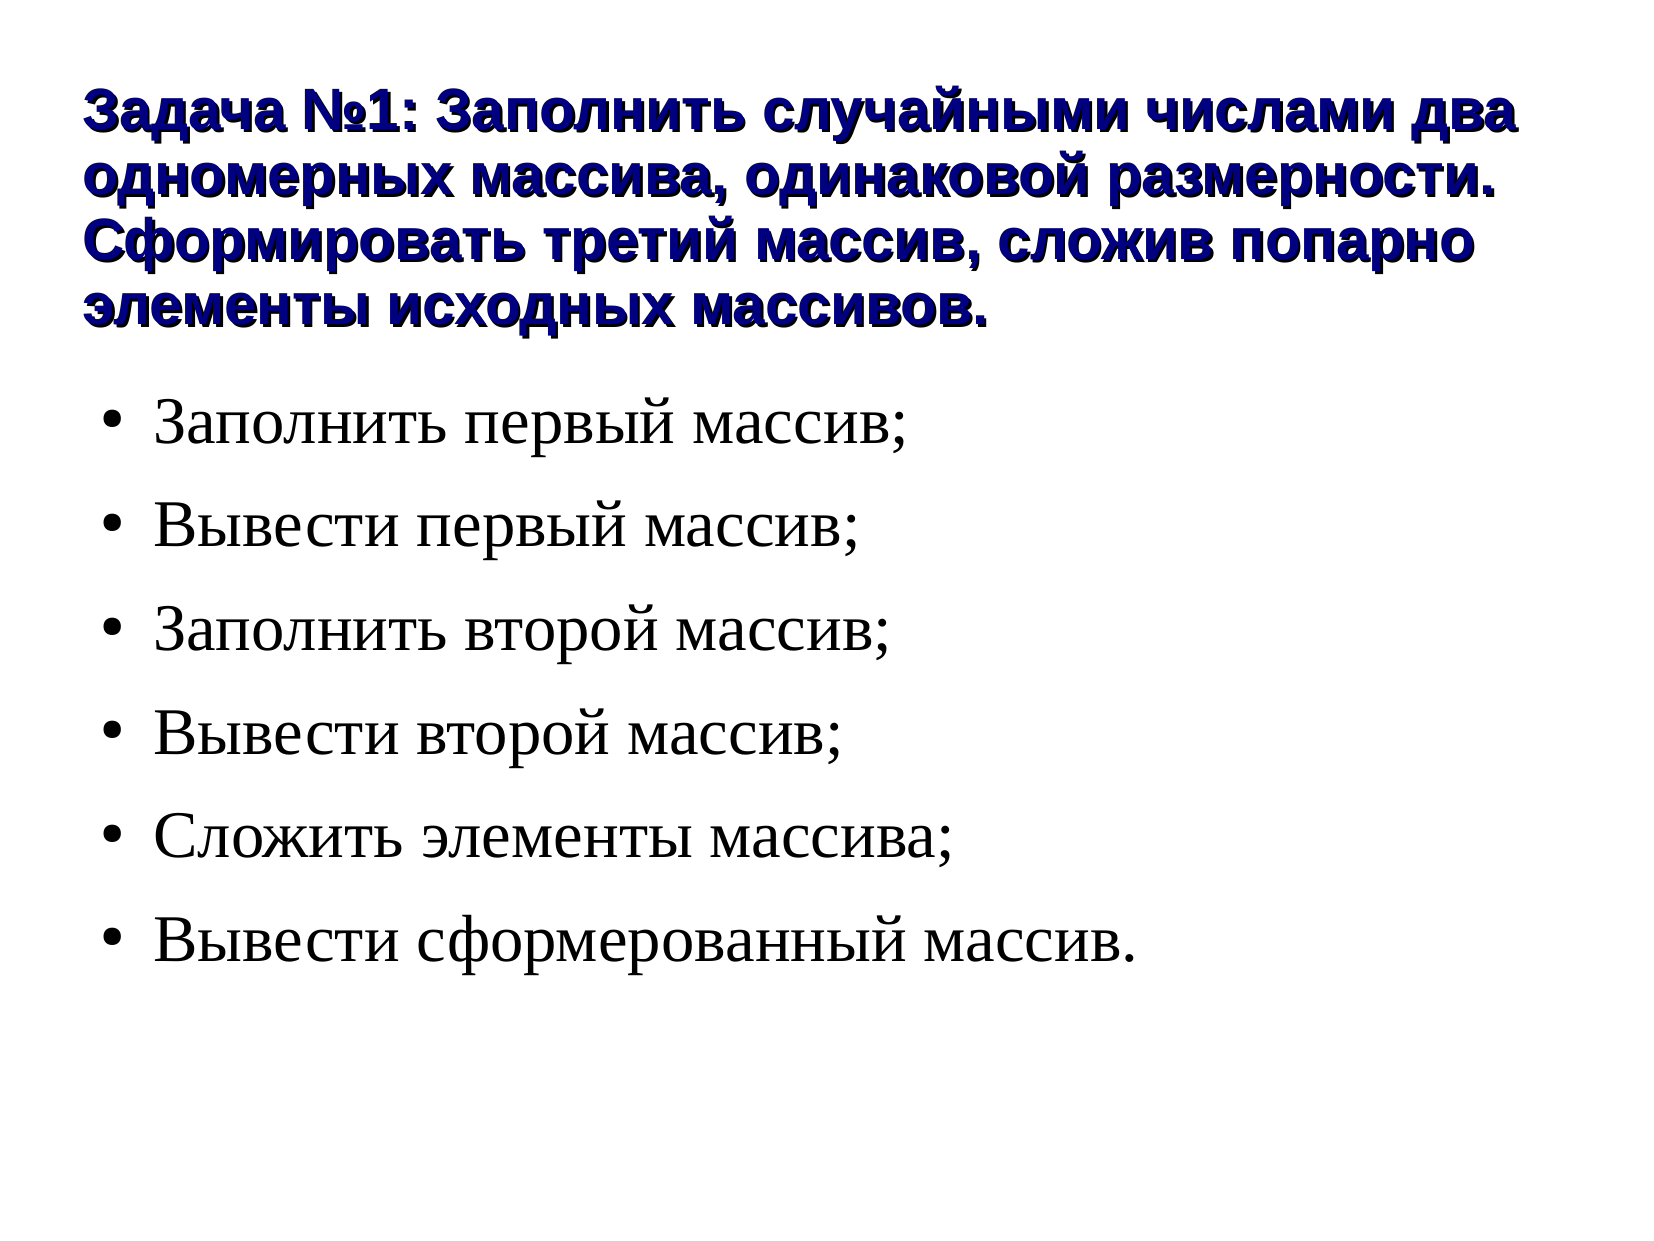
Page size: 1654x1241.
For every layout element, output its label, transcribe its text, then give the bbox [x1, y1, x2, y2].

title Задача №1: Заполнить случайными числами два одномерных массива, одинаковой размерности. Сформировать третий массив, сложив попарно элементы исходных массивов. [82, 73, 1571, 340]
list Заполнить первый массив; Вывести первый массив; Заполнить второй массив; Вывести второй массив; Сложить элементы массива; Вывести сформерованный массив. [82, 383, 1571, 1094]
